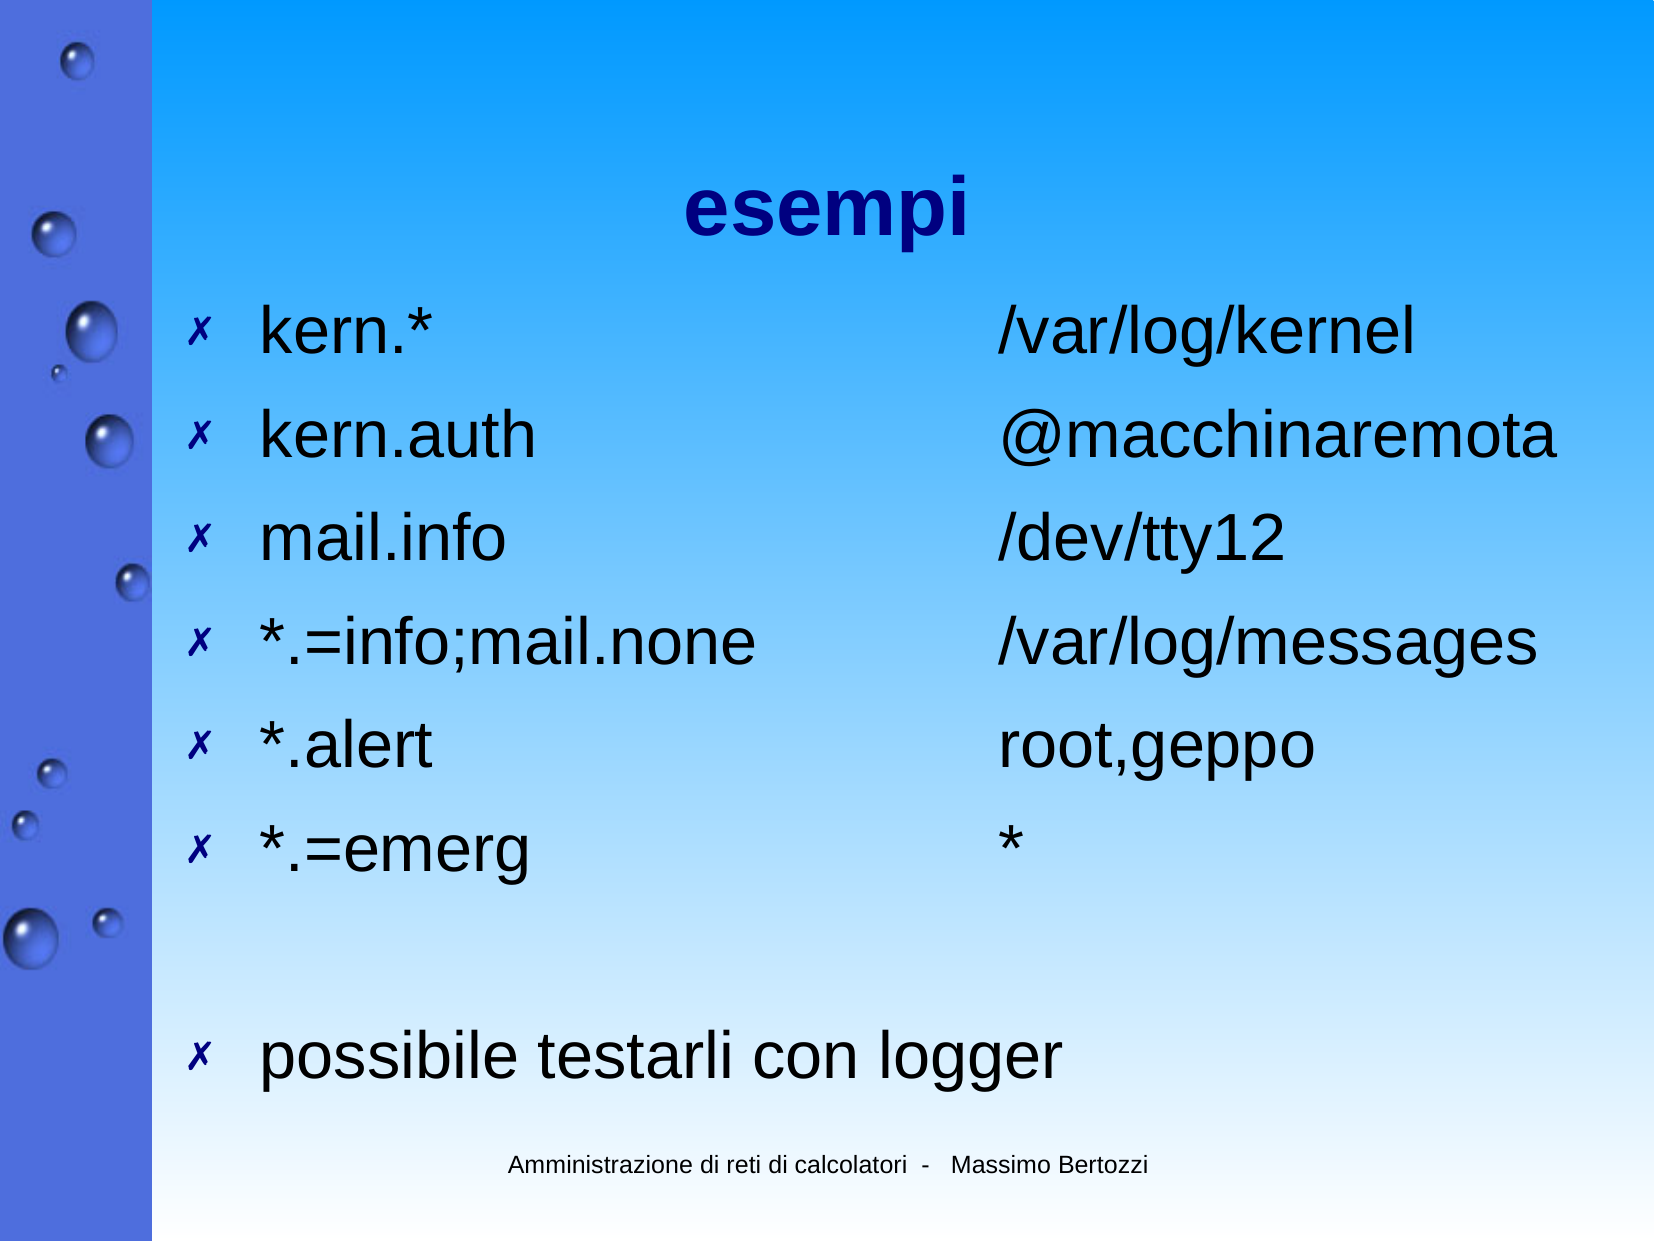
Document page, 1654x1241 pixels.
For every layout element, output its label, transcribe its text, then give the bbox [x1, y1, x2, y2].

picture [0, 0, 152, 1241]
title esempi [121, 102, 1534, 311]
list kern.* /var/log/kernel kern.auth @macchinaremota mail.info /dev/tty12 *.=info;mail.none /var/log/messages *.alert root,geppo *.=emerg * possibile testarli con logger [177, 293, 1590, 1093]
